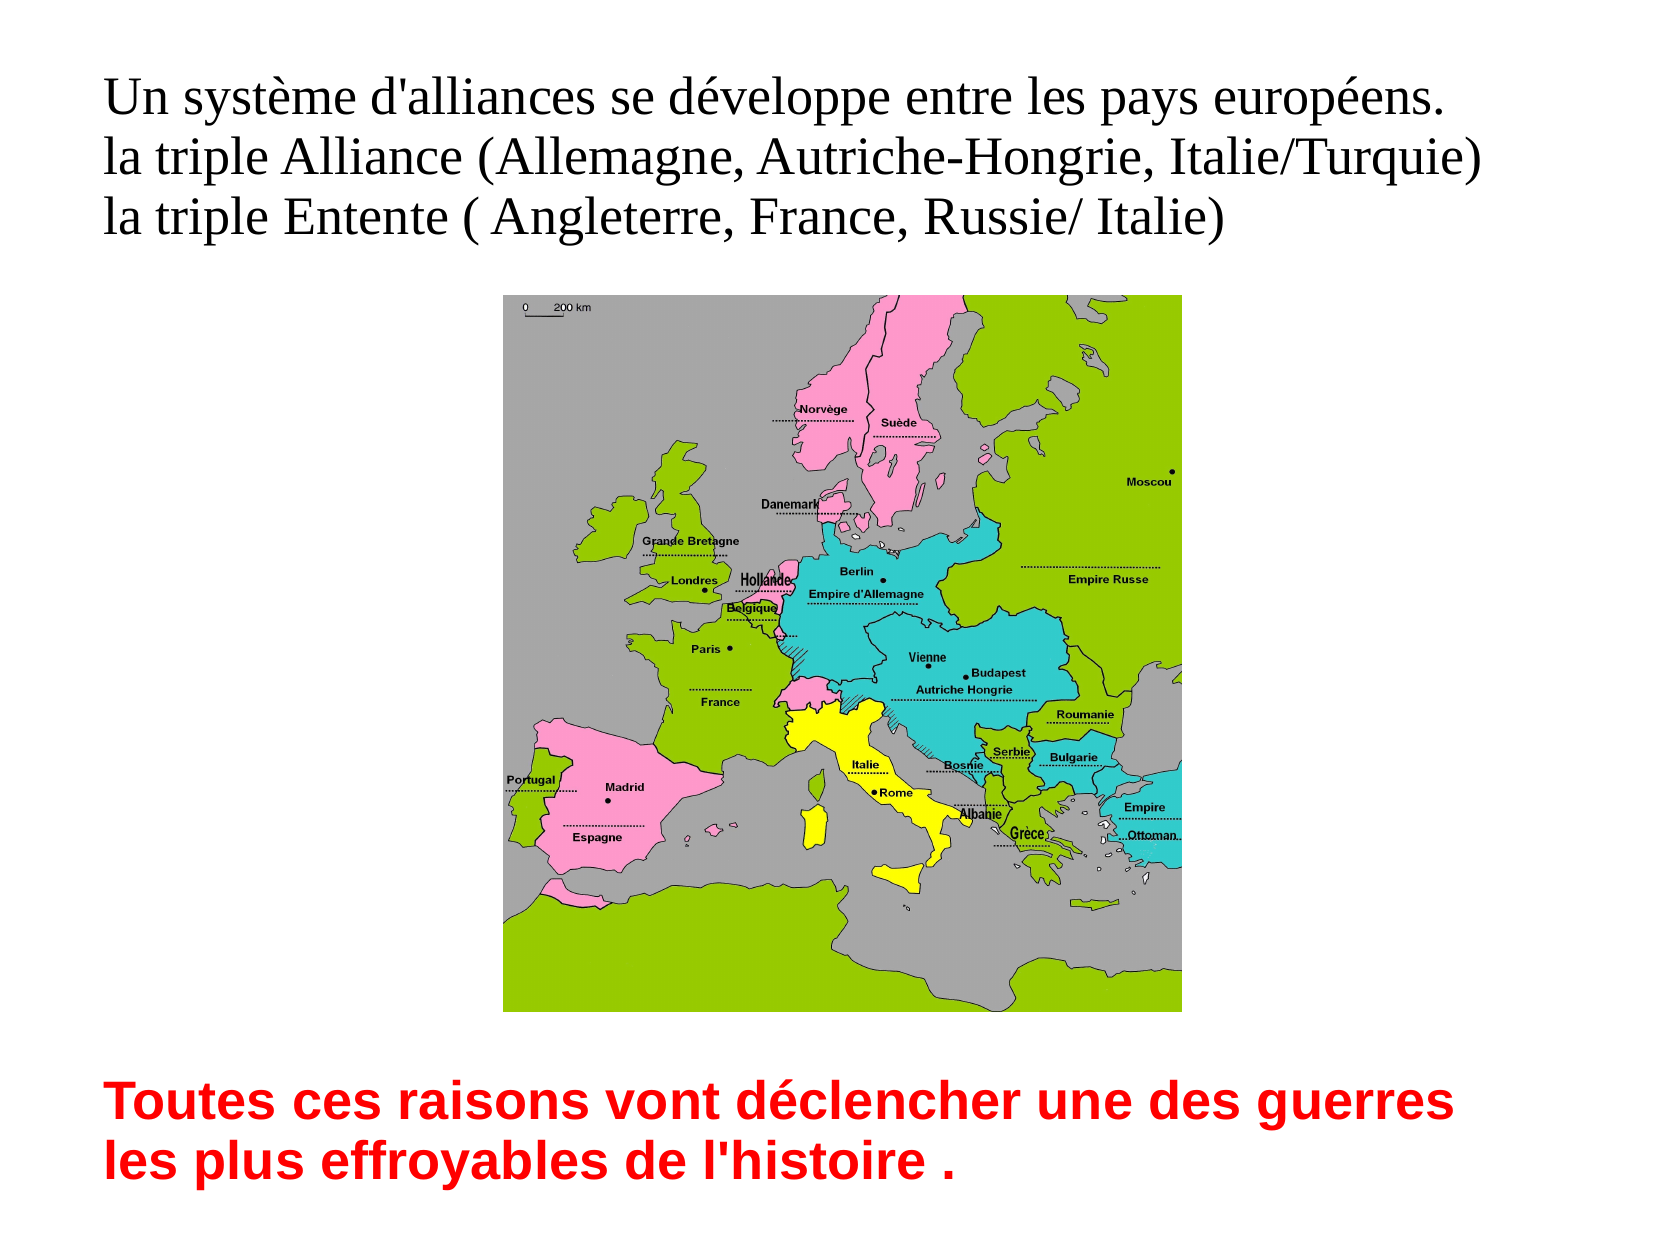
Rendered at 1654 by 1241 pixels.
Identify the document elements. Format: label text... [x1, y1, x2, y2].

text_box Un système d'alliances se développe entre les pays européens. la triple Alliance (Allemagne, Autriche-Hongrie, Italie/Turquie) la triple Entente ( Angleterre, France, Russie/ Italie) [88, 59, 1506, 257]
text_box Toutes ces raisons vont déclencher une des guerres les plus effroyables de l'histoire . [88, 1062, 1477, 1202]
picture [503, 295, 1182, 1012]
